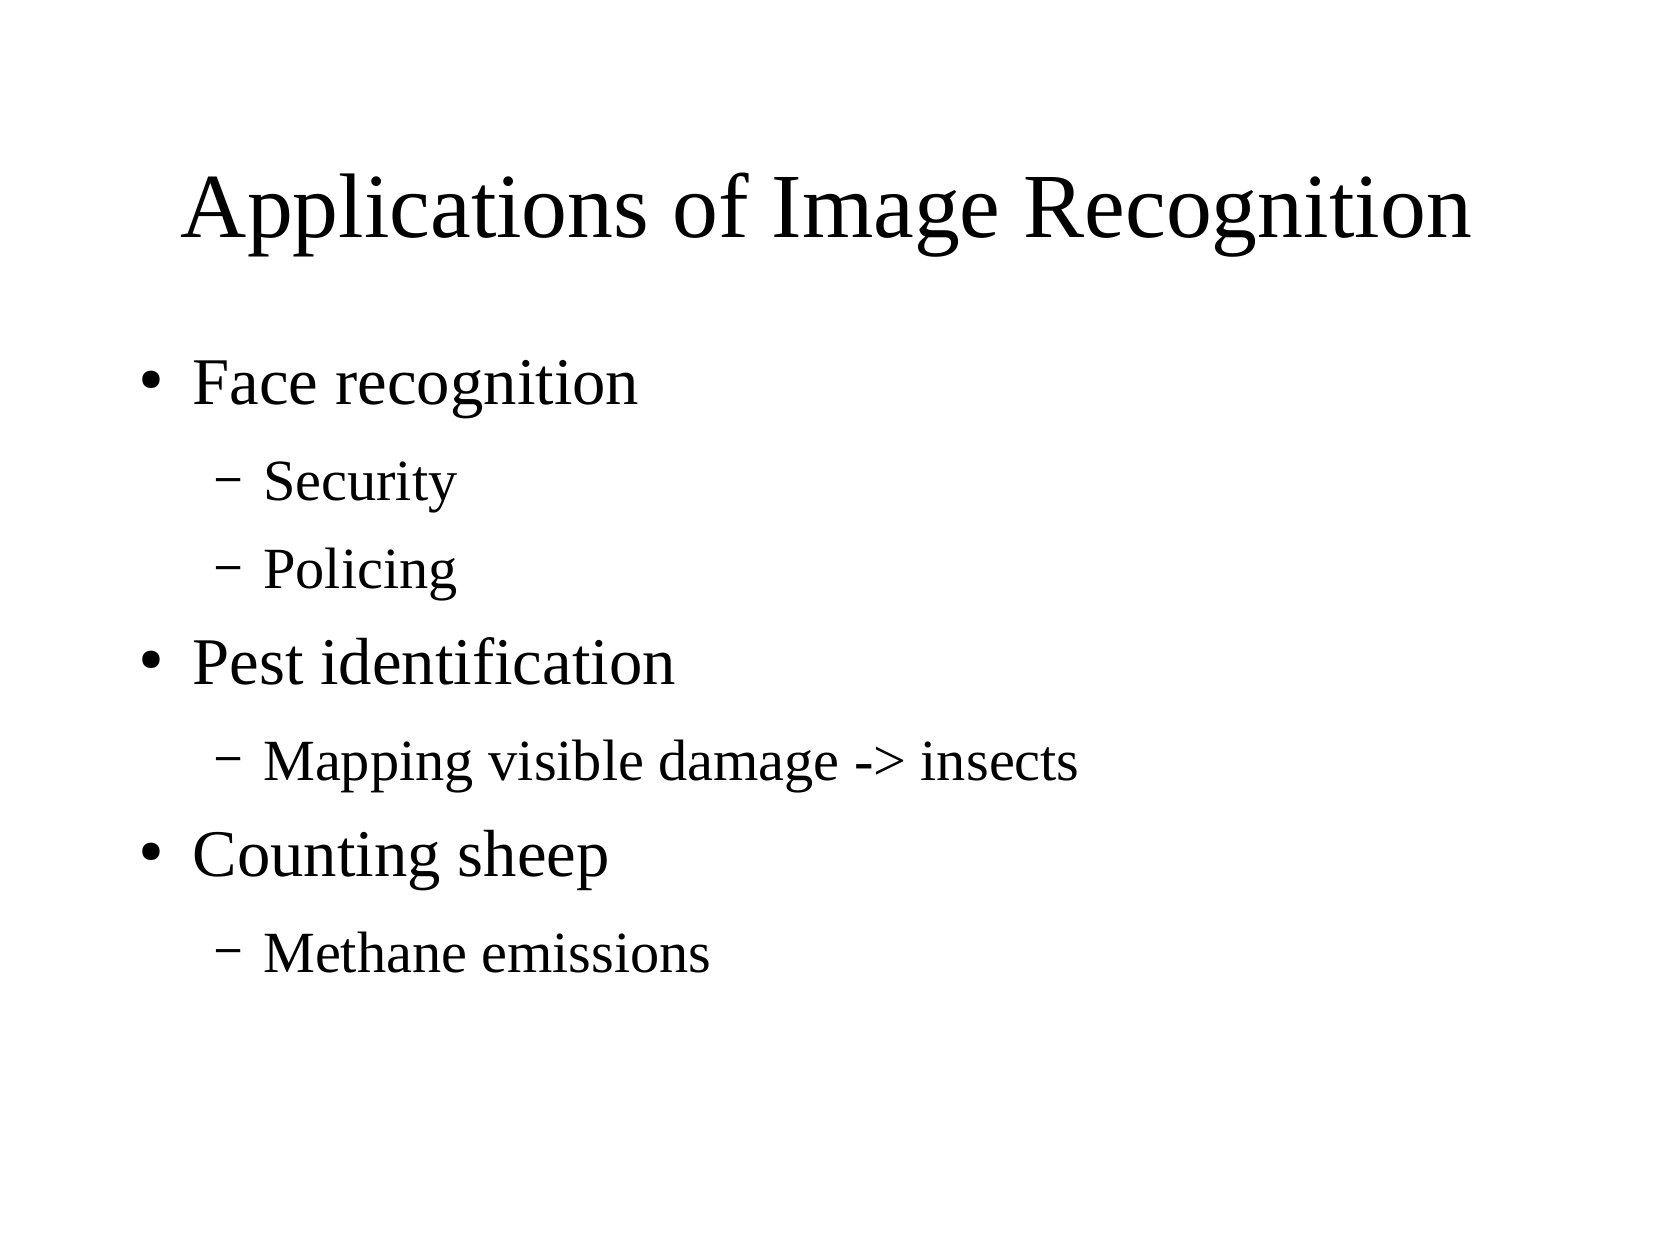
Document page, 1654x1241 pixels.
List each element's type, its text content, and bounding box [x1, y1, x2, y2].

title Applications of Image Recognition [121, 102, 1534, 311]
list Face recognition Security Policing Pest identification Mapping visible damage -> insects Counting sheep Methane emissions [121, 344, 1534, 1127]
